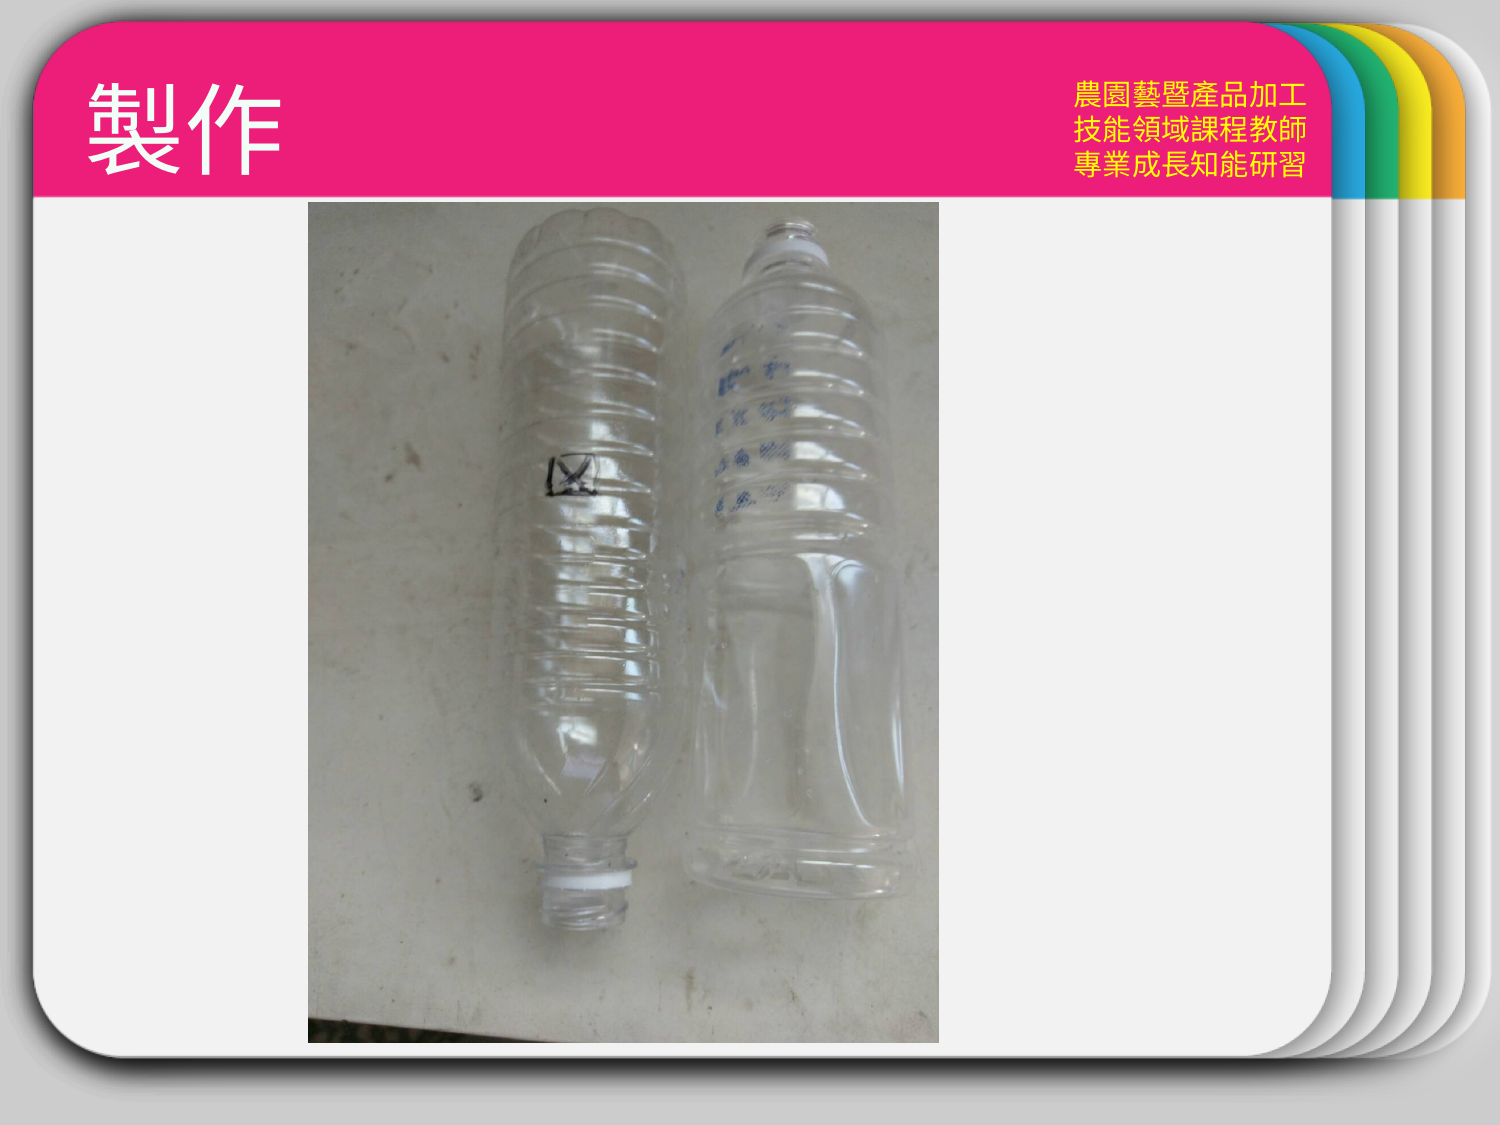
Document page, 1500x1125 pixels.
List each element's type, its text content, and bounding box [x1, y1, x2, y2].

text_box 製作 [70, 60, 1010, 197]
text_box 農園藝暨產品加工技能領域課程教師專業成長知能研習 [1058, 68, 1344, 190]
picture [0, 0, 1500, 1125]
